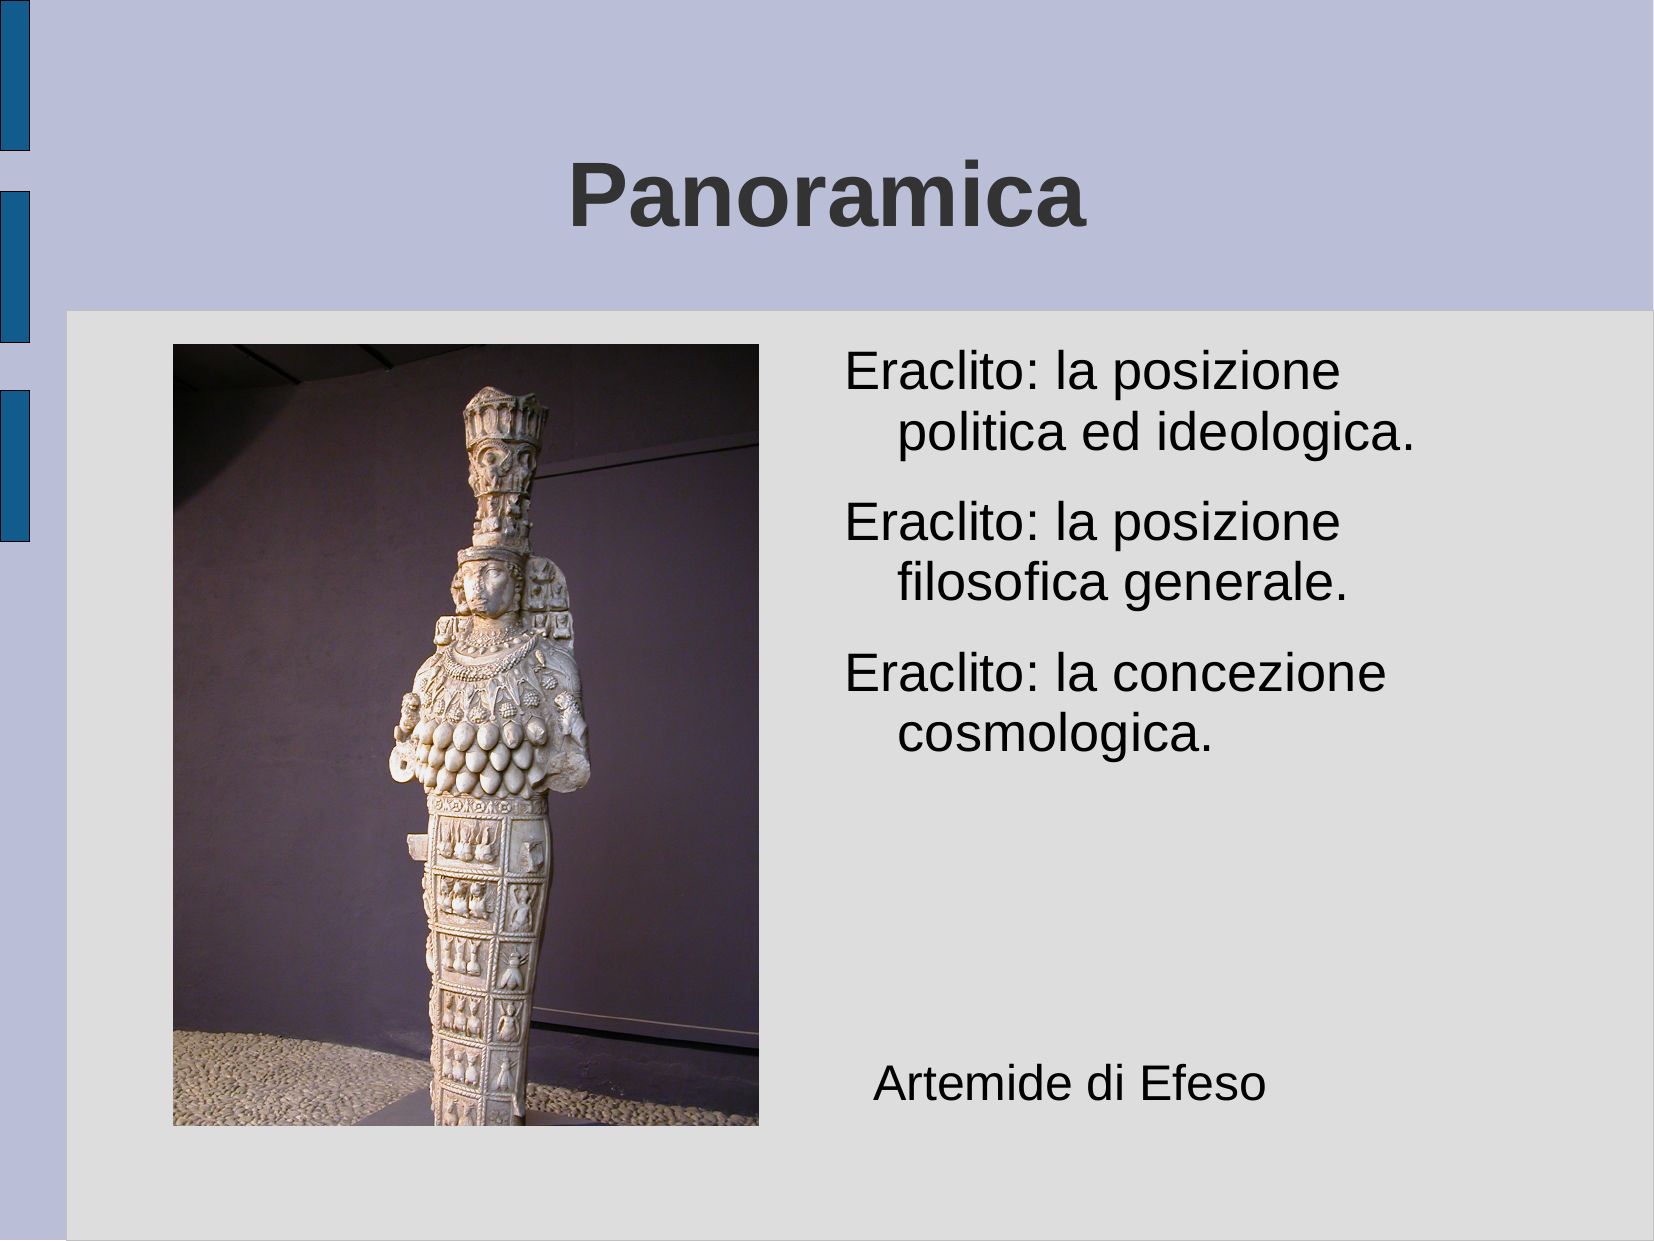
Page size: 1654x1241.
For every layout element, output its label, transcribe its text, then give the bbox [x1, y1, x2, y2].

title Panoramica [121, 91, 1534, 299]
picture [173, 344, 759, 1126]
list Eraclito: la posizione politica ed ideologica. Eraclito: la posizione filosofica generale. Eraclito: la concezione cosmologica. [826, 340, 1516, 1123]
text_box Artemide di Efeso [873, 1054, 1569, 1111]
